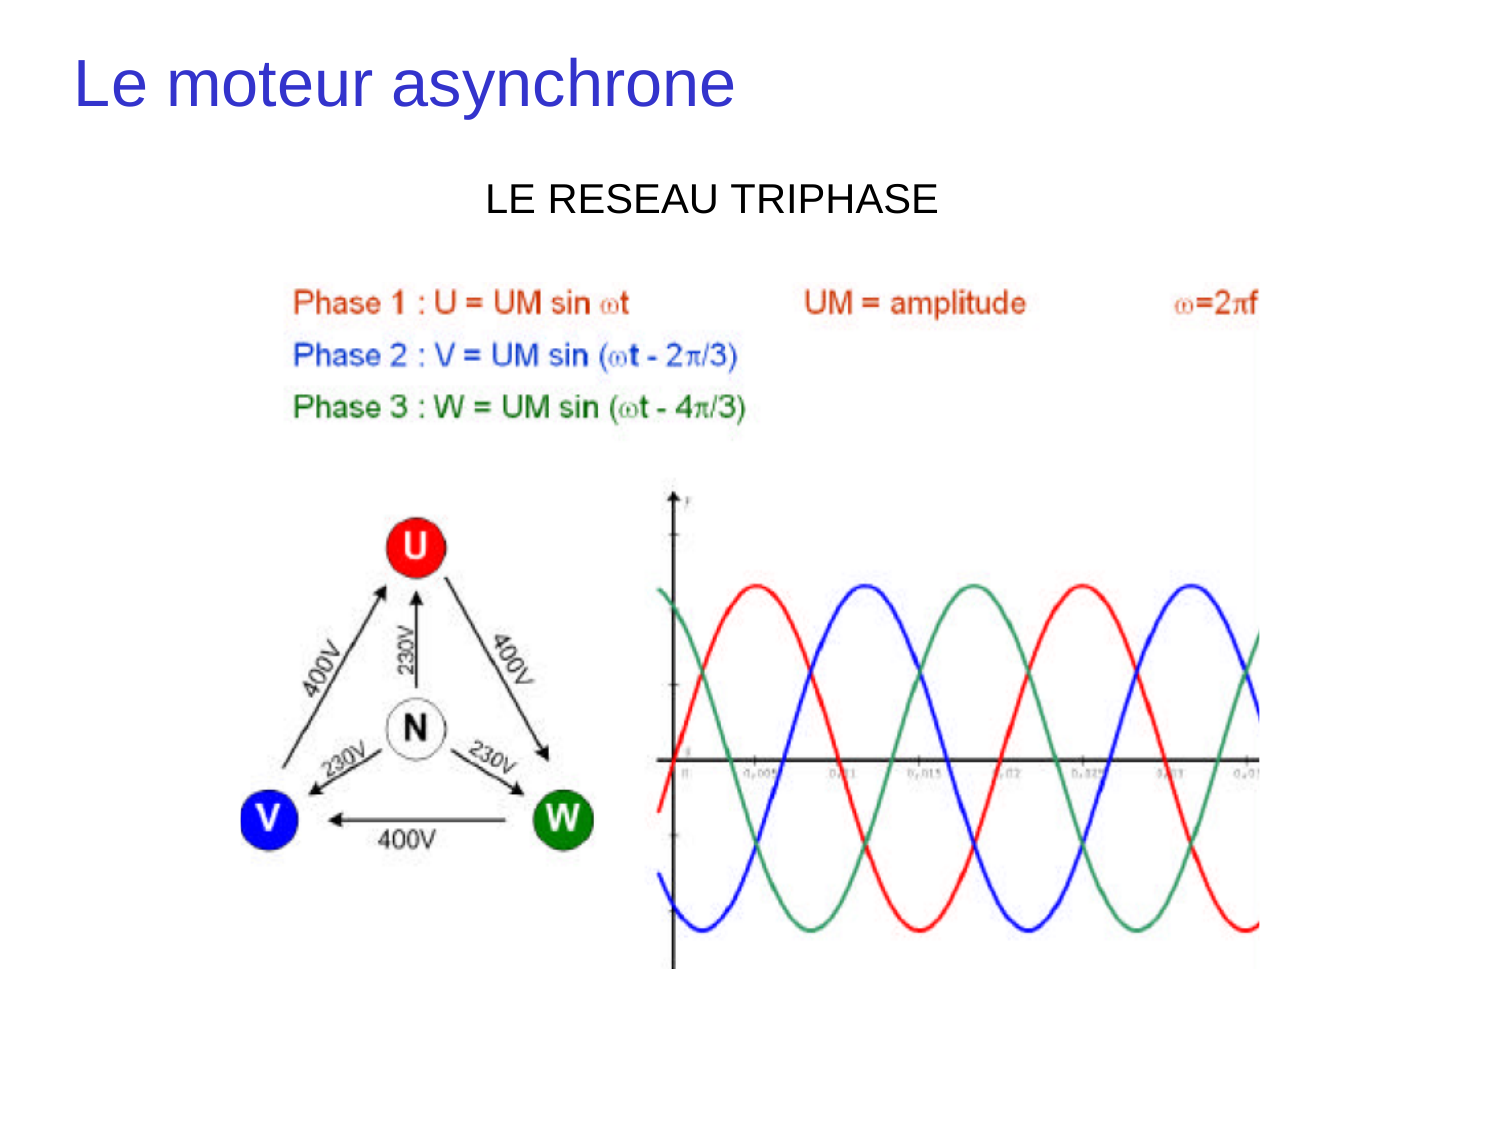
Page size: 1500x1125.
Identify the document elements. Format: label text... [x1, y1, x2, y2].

text_box LE RESEAU TRIPHASE [470, 163, 954, 230]
picture [240, 282, 1260, 969]
text_box Le moteur asynchrone [59, 32, 752, 128]
